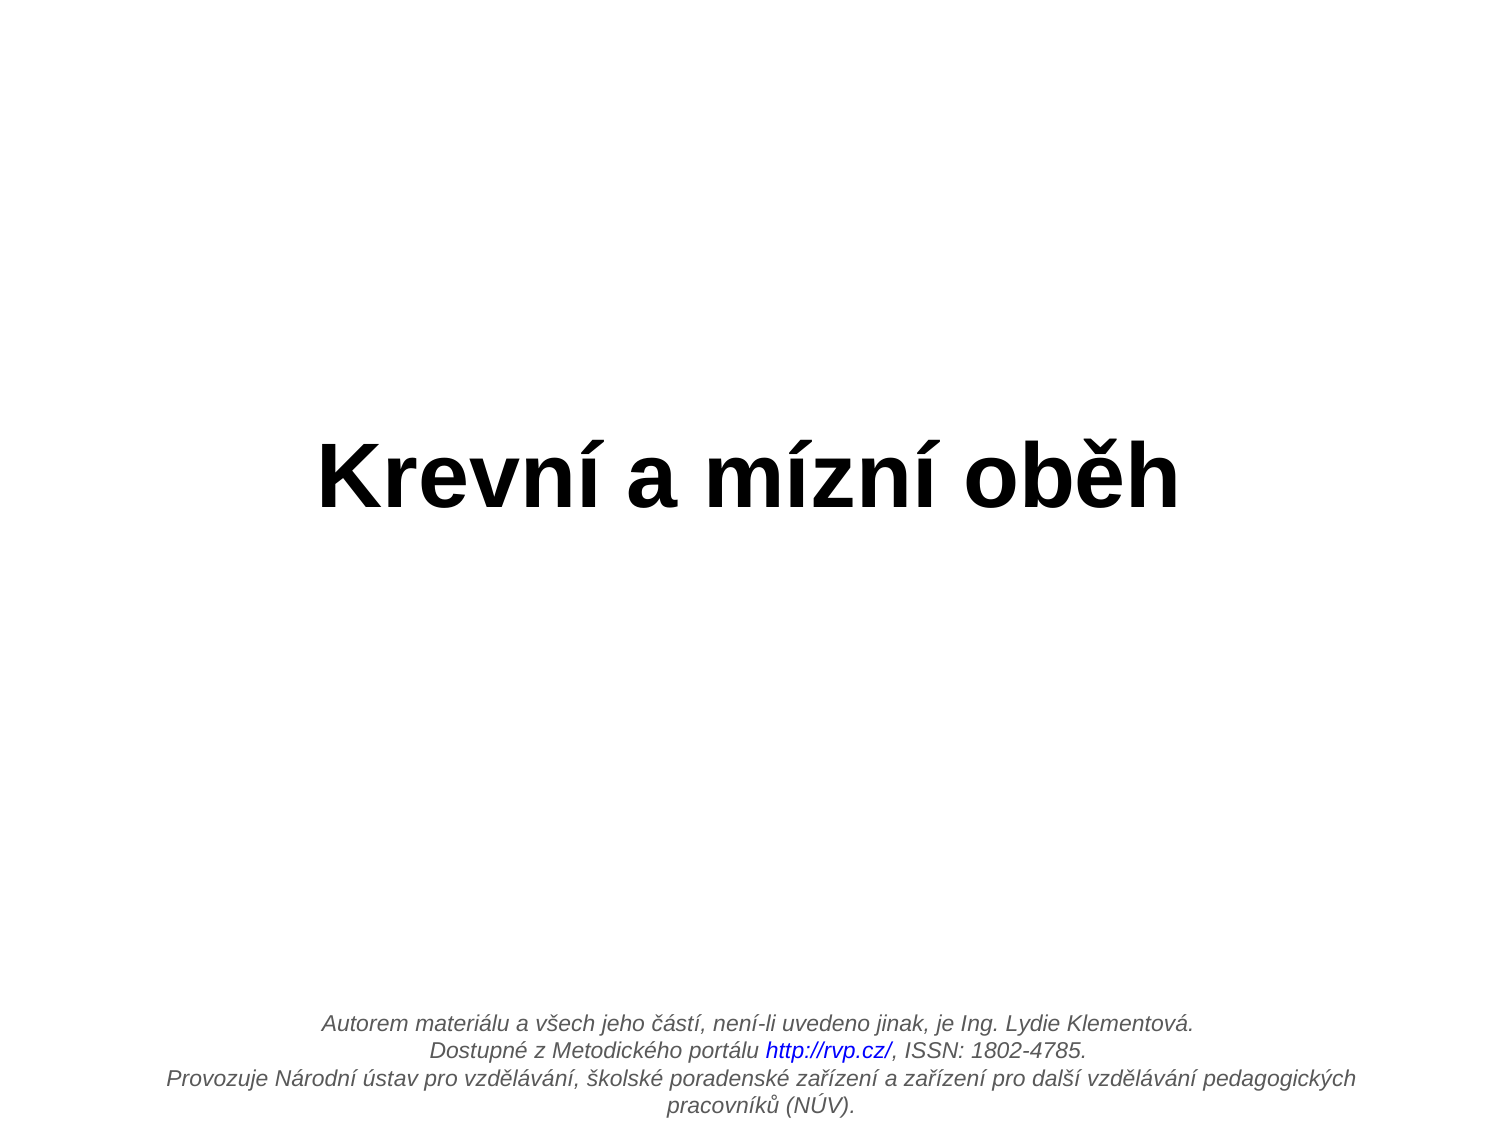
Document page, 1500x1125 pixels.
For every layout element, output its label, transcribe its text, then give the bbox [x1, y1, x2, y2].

text_box Autorem materiálu a všech jeho částí, není-li uvedeno jinak, je Ing. Lydie Klementová. Dostupné z Metodického portálu http://rvp.cz/, ISSN: 1802-4785. Provozuje Národní ústav pro vzdělávání, školské poradenské zařízení a zařízení pro další vzdělávání pedagogických pracovníků (NÚV). [147, 1046, 1377, 1107]
title Krevní a mízní oběh [112, 349, 1388, 592]
